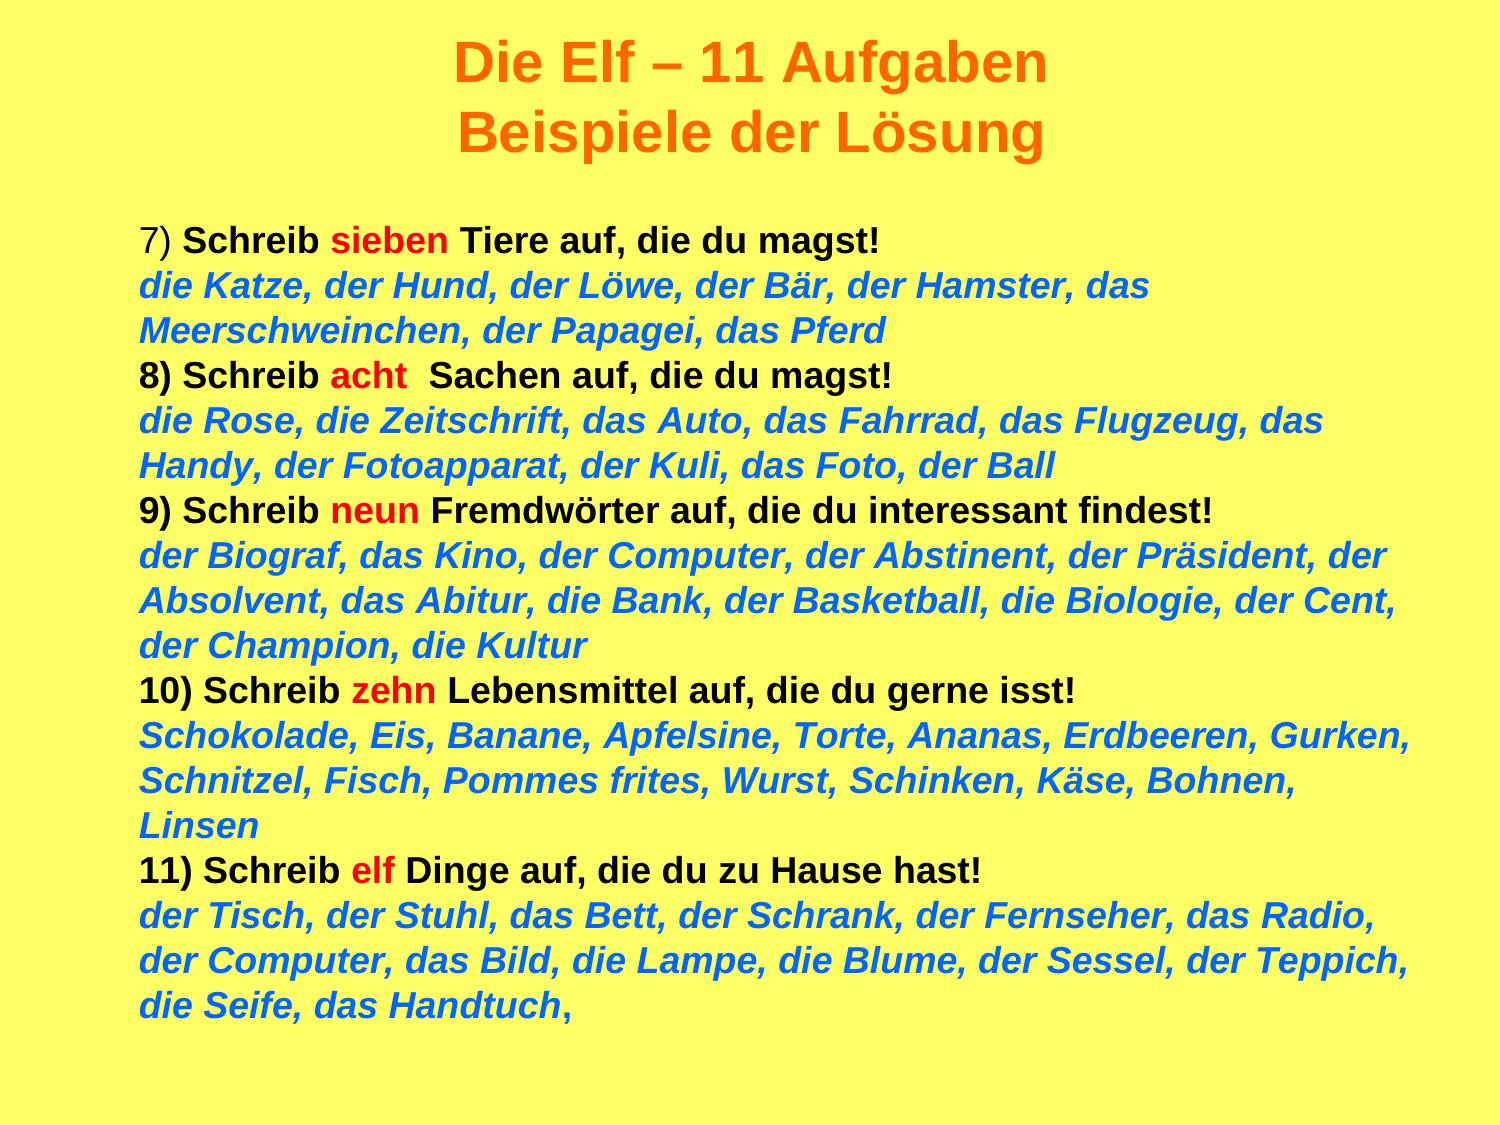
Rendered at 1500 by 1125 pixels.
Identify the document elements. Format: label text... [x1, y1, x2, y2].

text_box 7) Schreib sieben Tiere auf, die du magst! die Katze, der Hund, der Löwe, der Bär, der Hamster, das Meerschweinchen, der Papagei, das Pferd 8) Schreib acht Sachen auf, die du magst! die Rose, die Zeitschrift, das Auto, das Fahrrad, das Flugzeug, das Handy, der Fotoapparat, der Kuli, das Foto, der Ball 9) Schreib neun Fremdwörter auf, die du interessant findest! der Biograf, das Kino, der Computer, der Abstinent, der Präsident, der Absolvent, das Abitur, die Bank, der Basketball, die Biologie, der Cent, der Champion, die Kultur 10) Schreib zehn Lebensmittel auf, die du gerne isst! Schokolade, Eis, Banane, Apfelsine, Torte, Ananas, Erdbeeren, Gurken, Schnitzel, Fisch, Pommes frites, Wurst, Schinken, Käse, Bohnen, Linsen 11) Schreib elf Dinge auf, die du zu Hause hast! der Tisch, der Stuhl, das Bett, der Schrank, der Fernseher, das Radio, der Computer, das Bild, die Lampe, die Blume, der Sessel, der Teppich, die Seife, das Handtuch, [123, 163, 1439, 1125]
title Die Elf – 11 Aufgaben Beispiele der Lösung [76, 0, 1427, 188]
